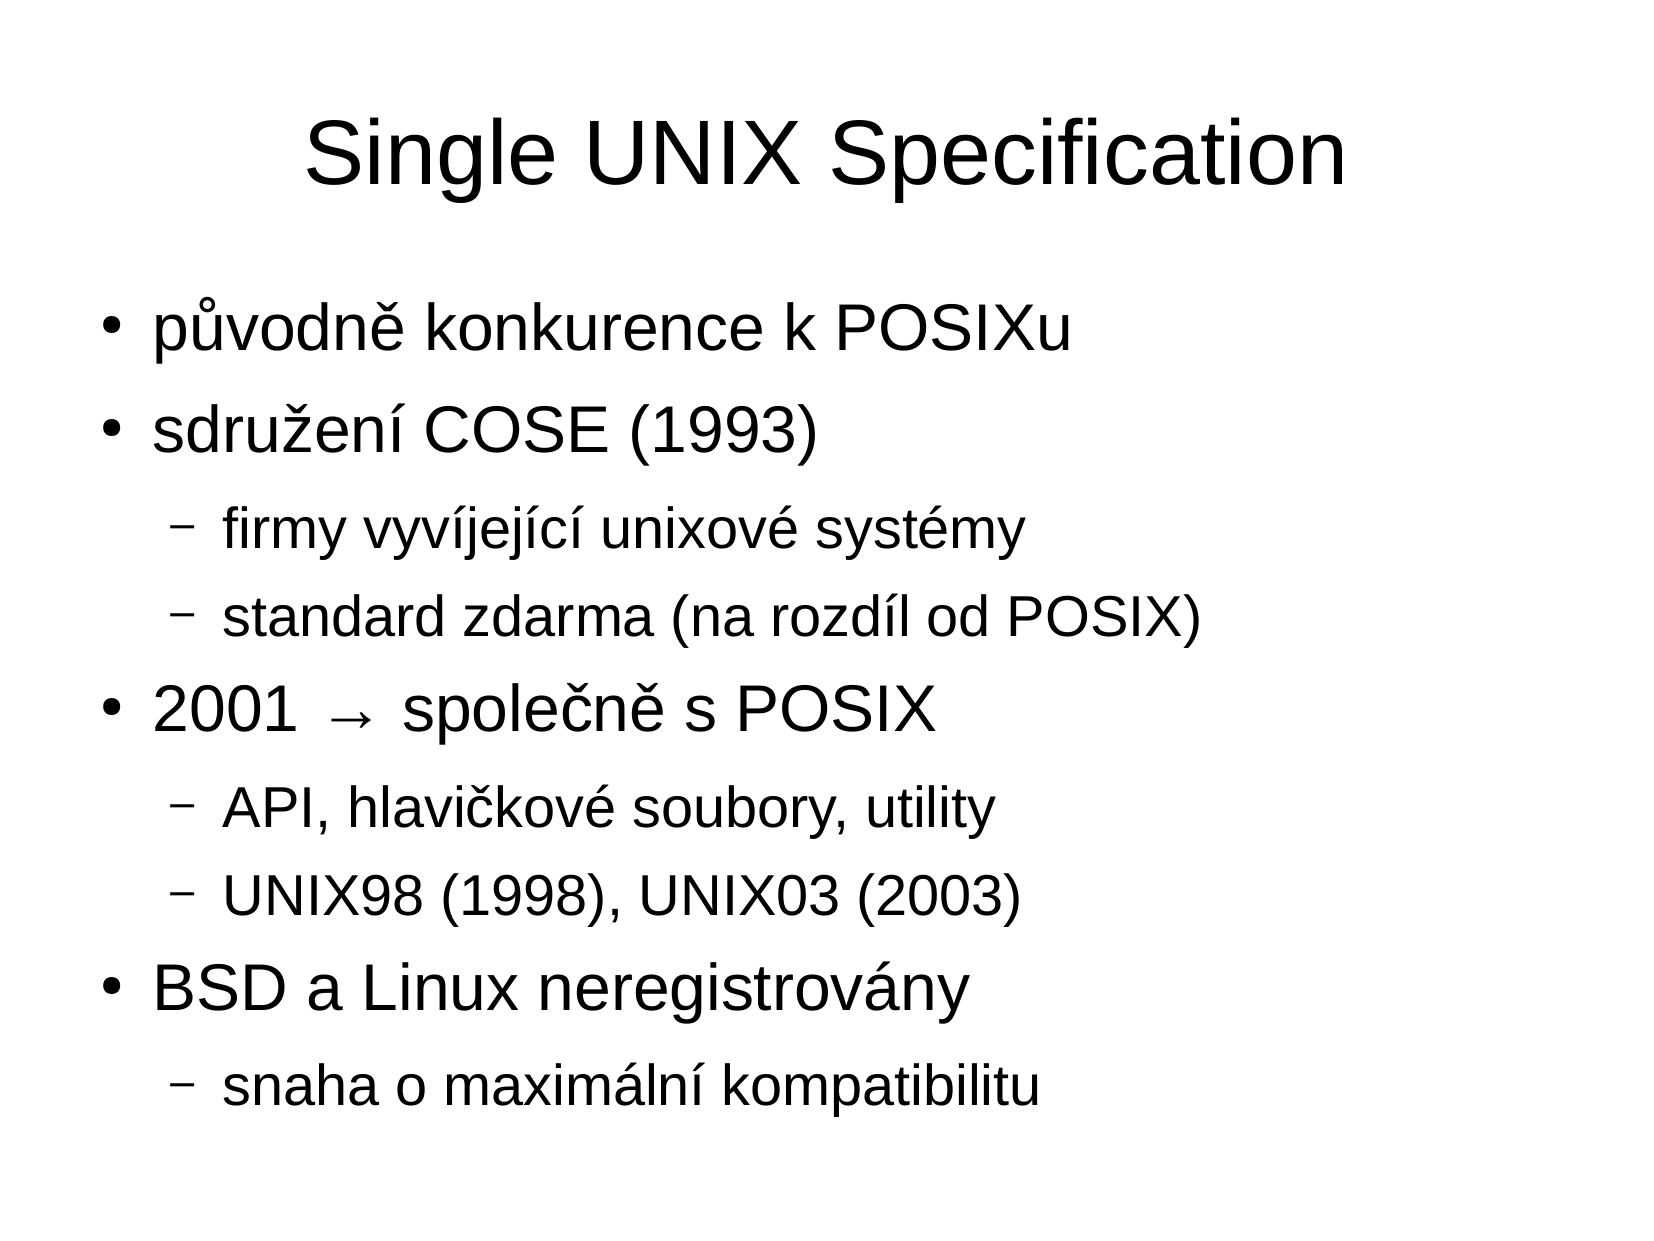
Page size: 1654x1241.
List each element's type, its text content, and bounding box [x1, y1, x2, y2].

title Single UNIX Specification [82, 56, 1571, 250]
list původně konkurence k POSIXu sdružení COSE (1993) firmy vyvíjející unixové systémy standard zdarma (na rozdíl od POSIX) 2001 → společně s POSIX API, hlavičkové soubory, utility UNIX98 (1998), UNIX03 (2003) BSD a Linux neregistrovány snaha o maximální kompatibilitu [82, 290, 1571, 1126]
